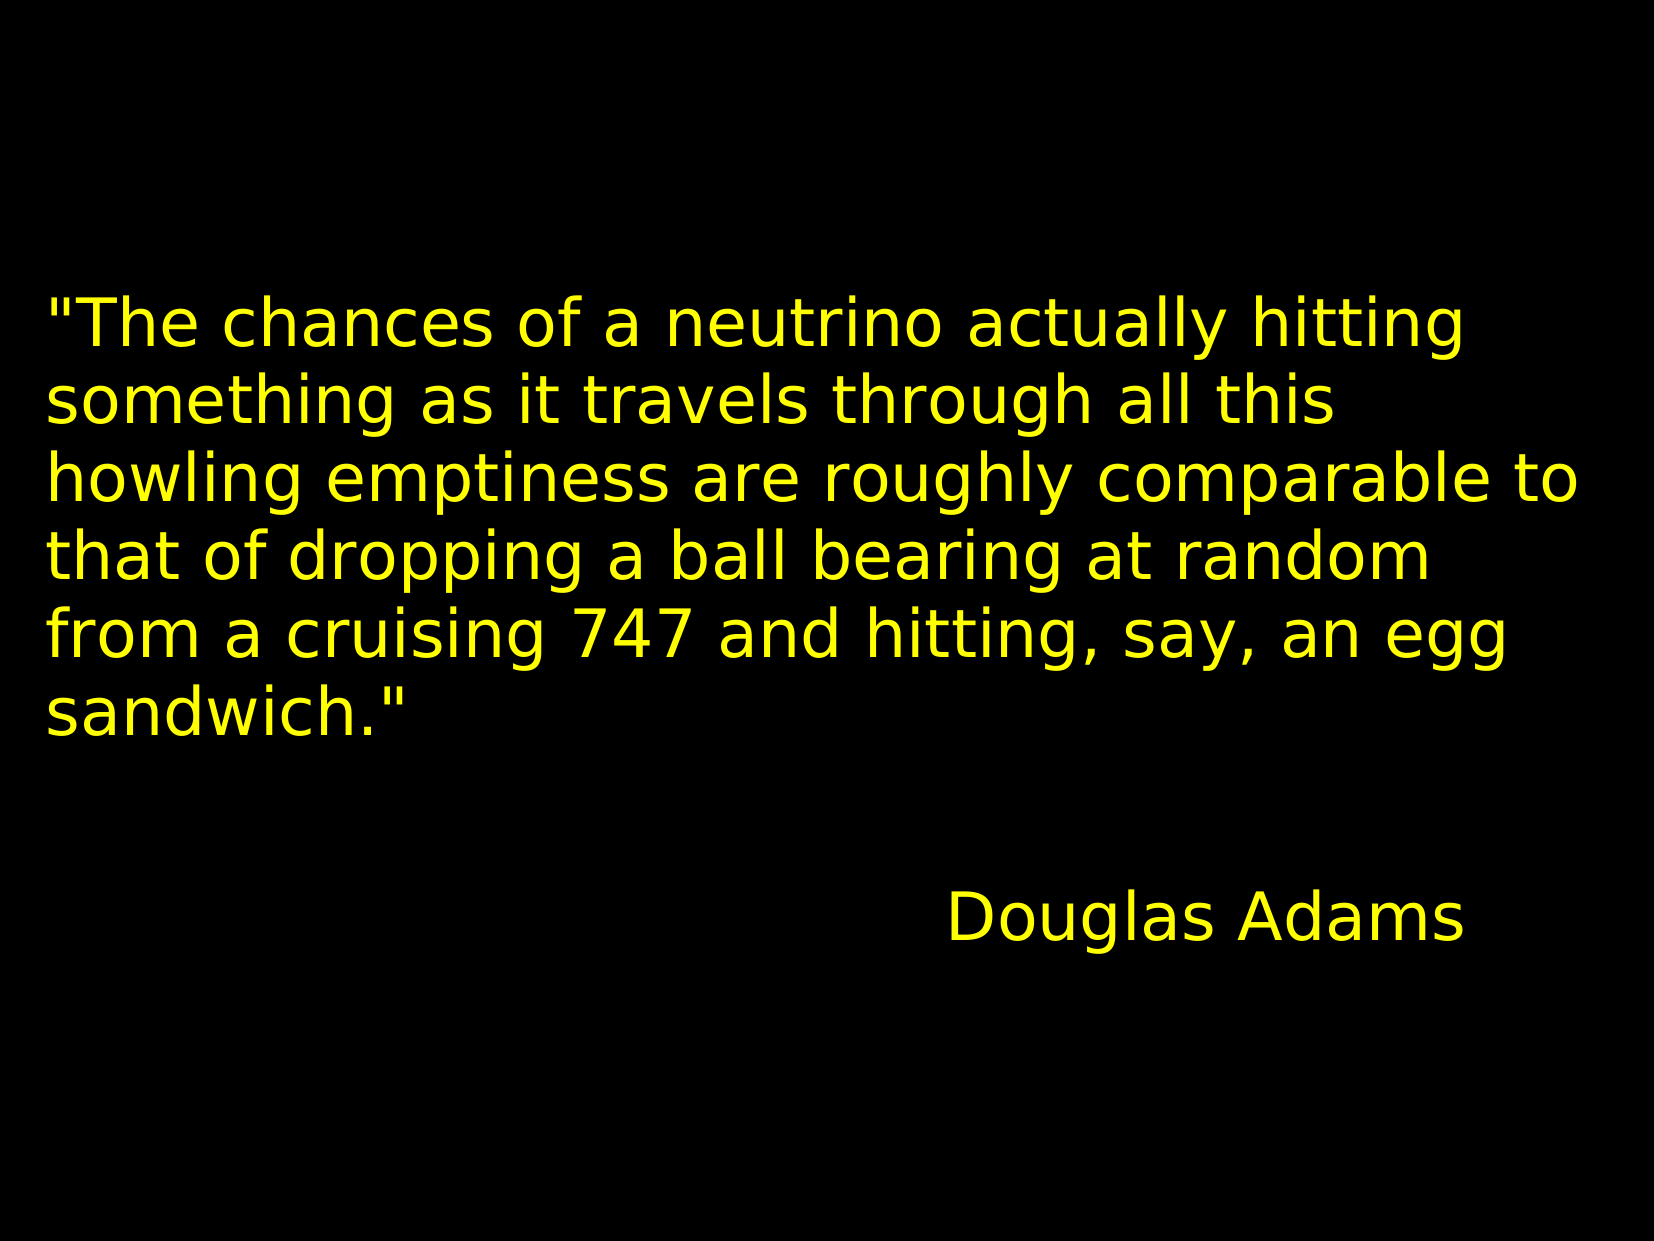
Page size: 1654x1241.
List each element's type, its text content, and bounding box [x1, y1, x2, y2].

text_box "The chances of a neutrino actually hitting something as it travels through all this howling emptiness are roughly comparable to that of dropping a ball bearing at random from a cruising 747 and hitting, say, an egg sandwich." Douglas Adams [30, 276, 1623, 964]
